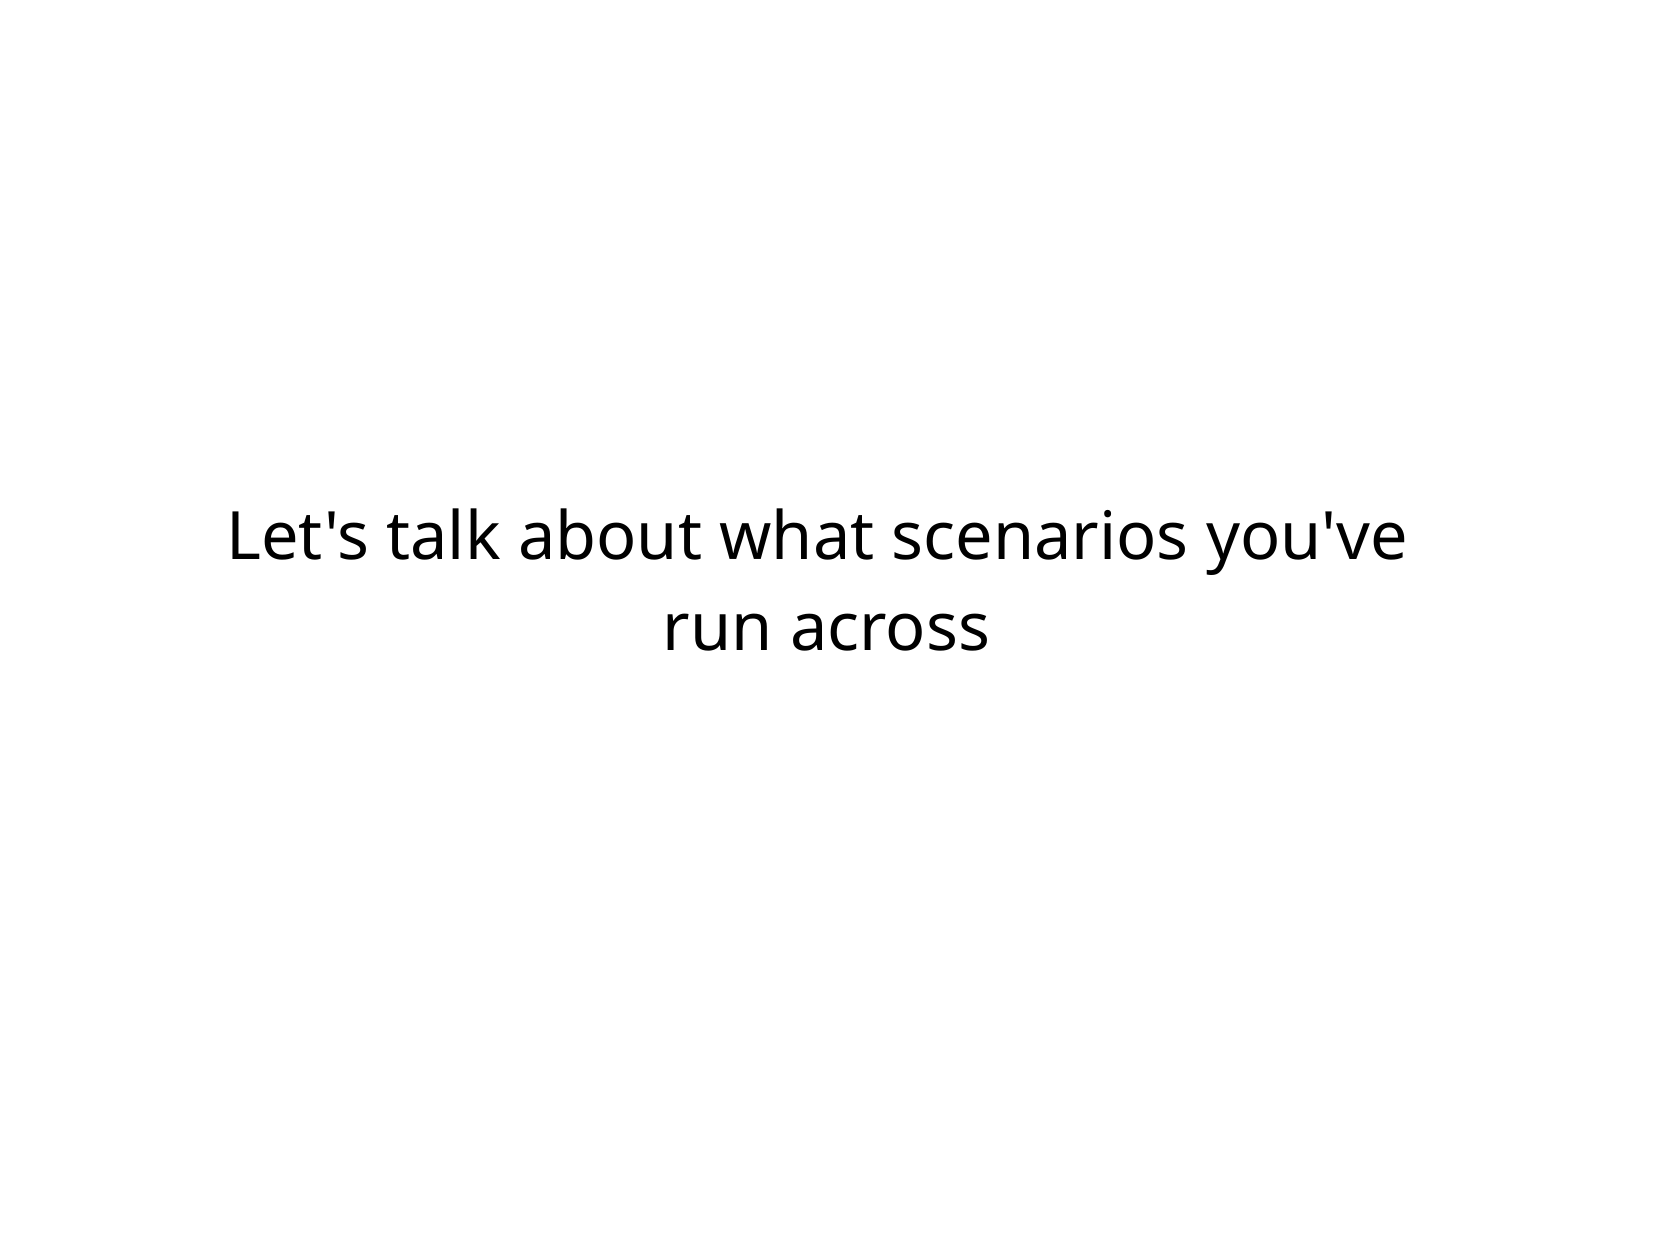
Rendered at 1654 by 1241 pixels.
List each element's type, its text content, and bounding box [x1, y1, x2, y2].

subtitle Let's talk about what scenarios you've run across [82, 49, 1571, 1109]
